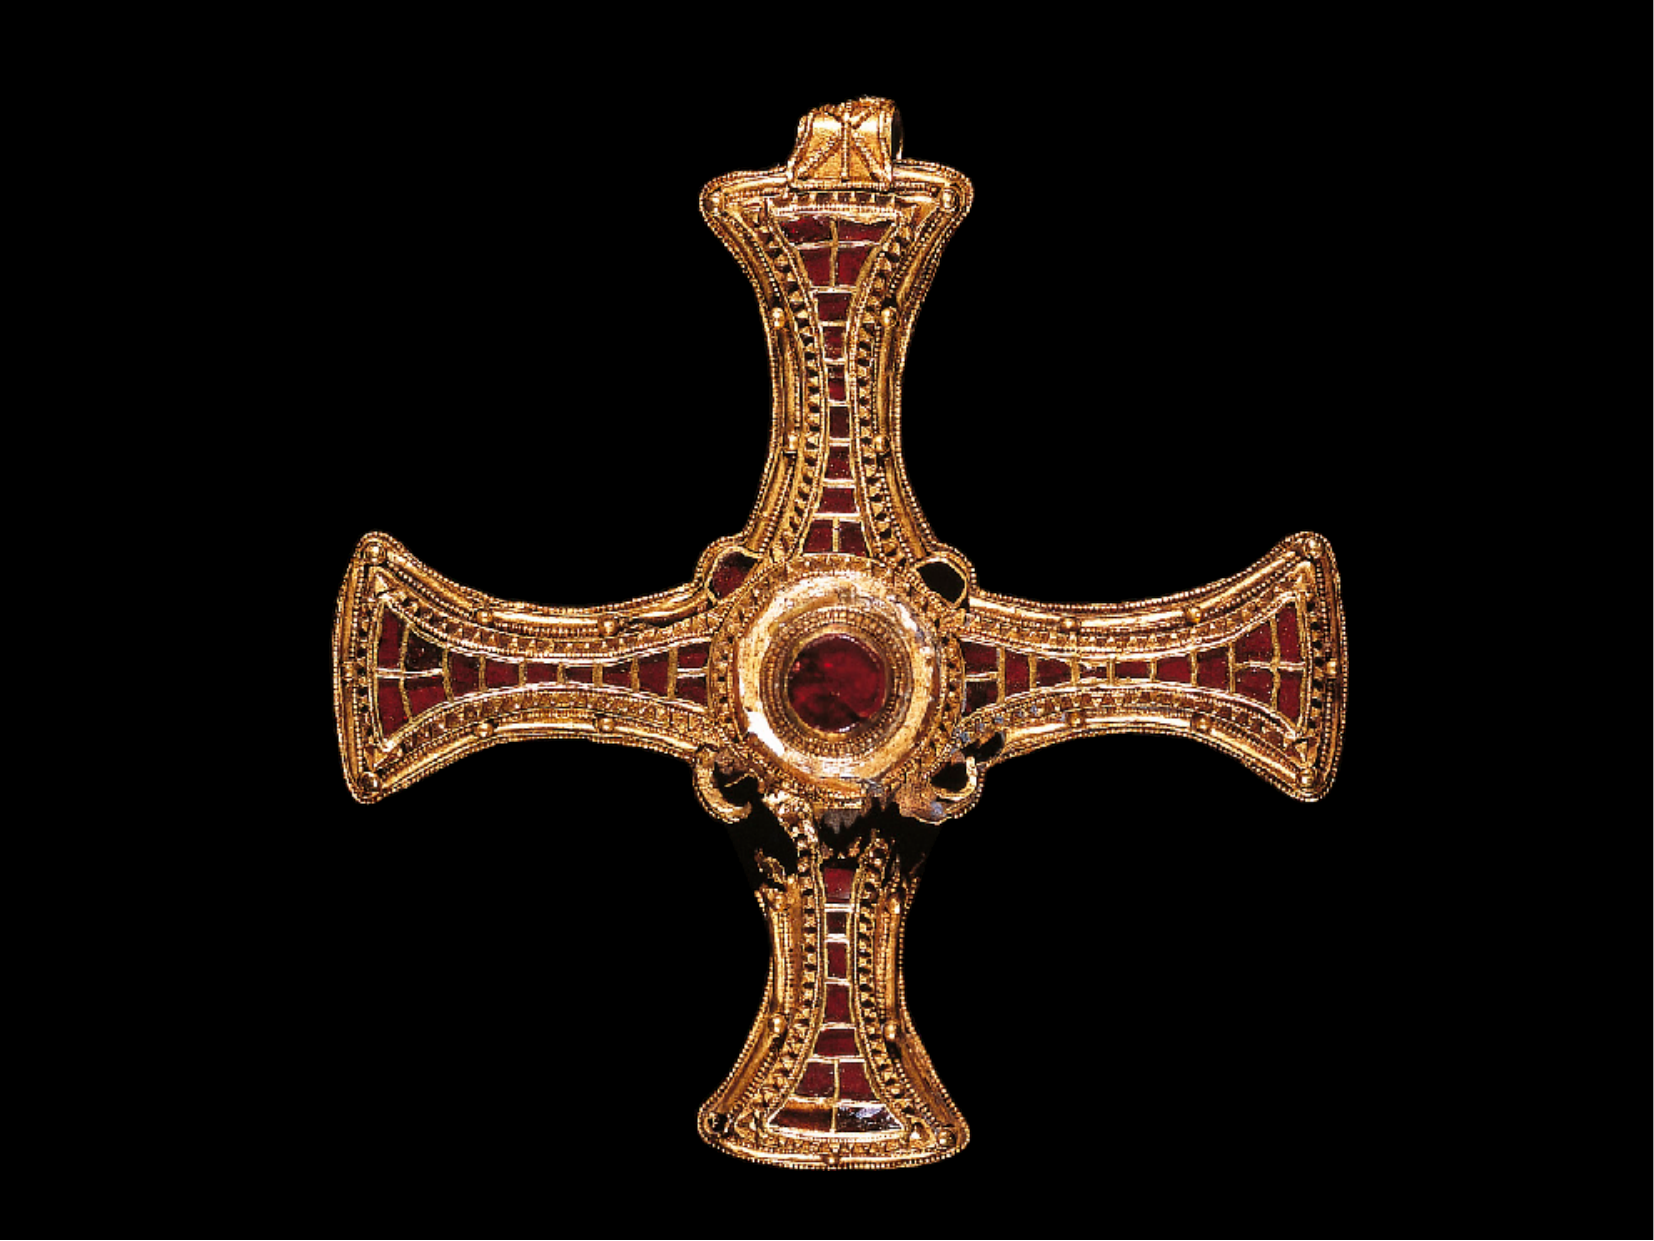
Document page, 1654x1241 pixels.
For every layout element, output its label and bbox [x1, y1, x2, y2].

picture [329, 93, 1349, 1171]
